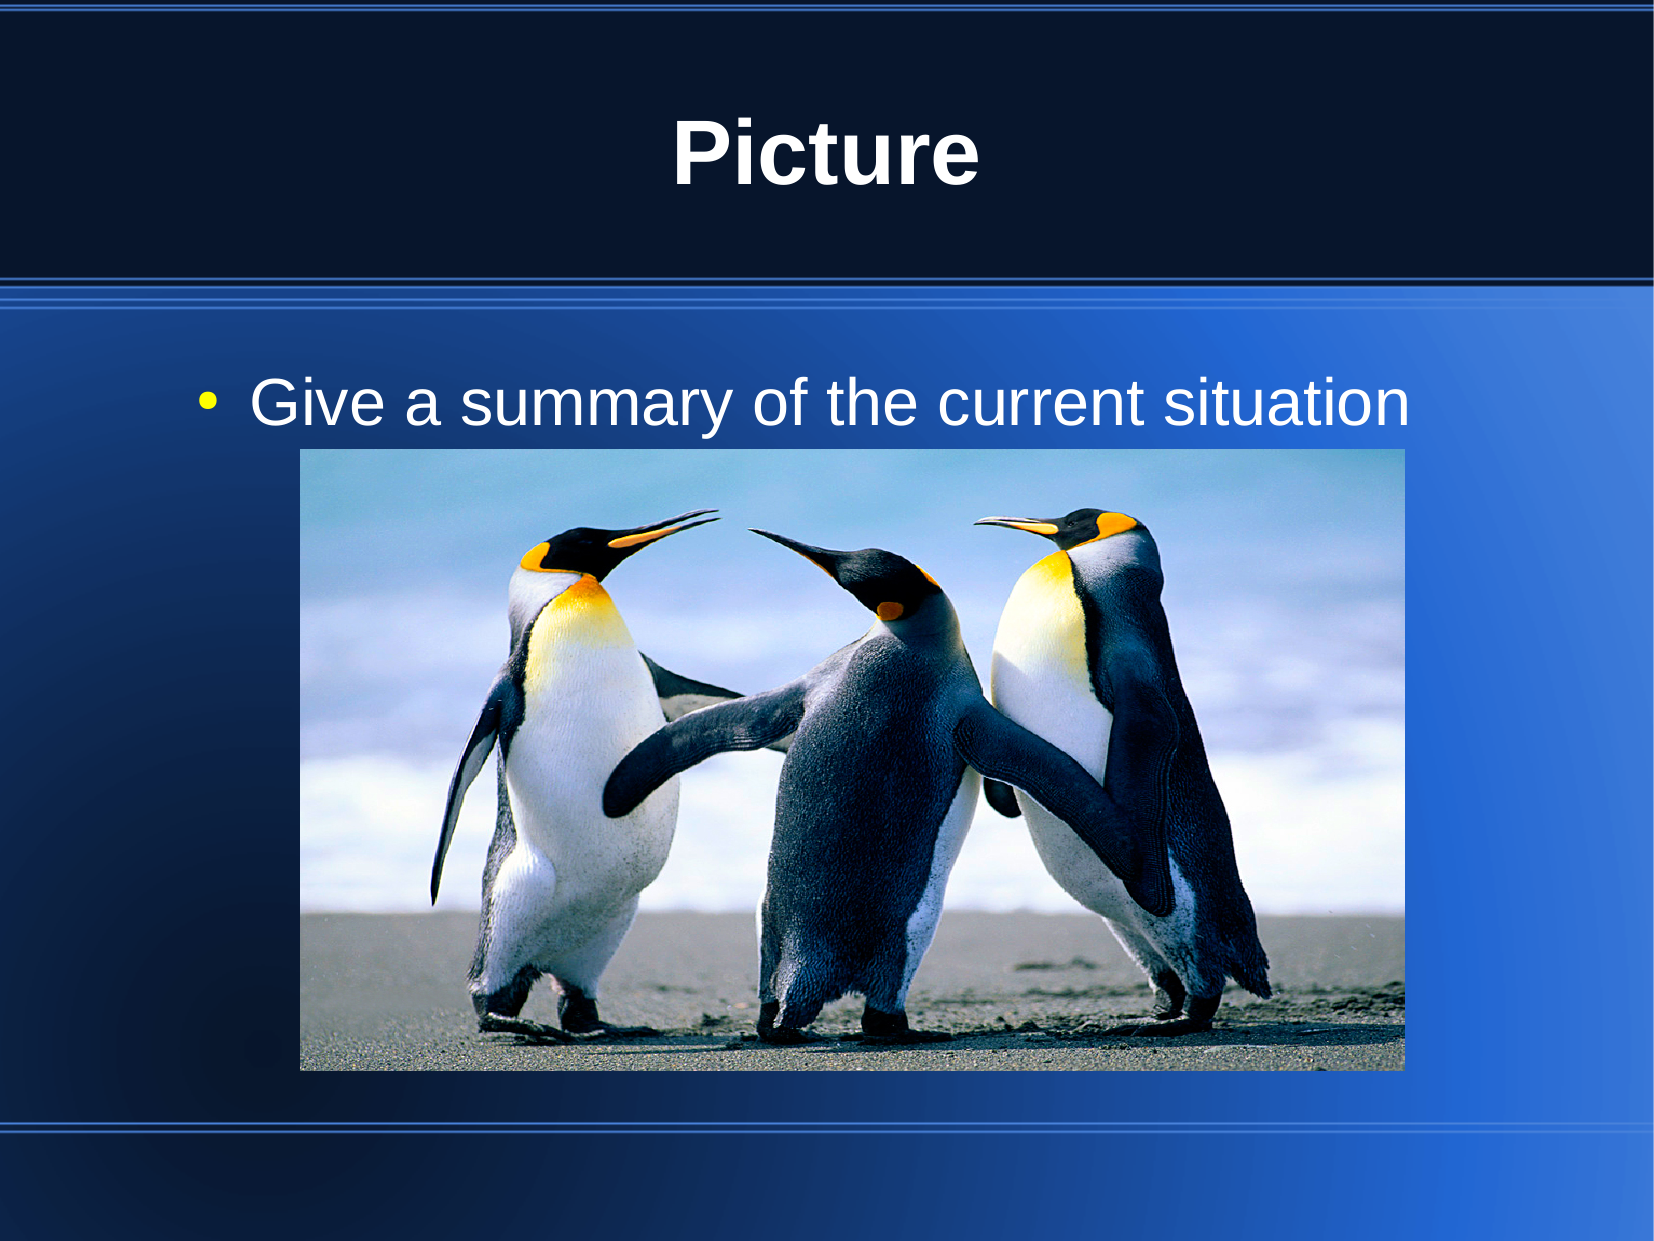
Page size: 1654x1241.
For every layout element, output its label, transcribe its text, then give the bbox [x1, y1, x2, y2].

list Give a summary of the current situation [178, 364, 1570, 1147]
picture [0, 0, 1654, 1241]
title Picture [82, 49, 1571, 257]
